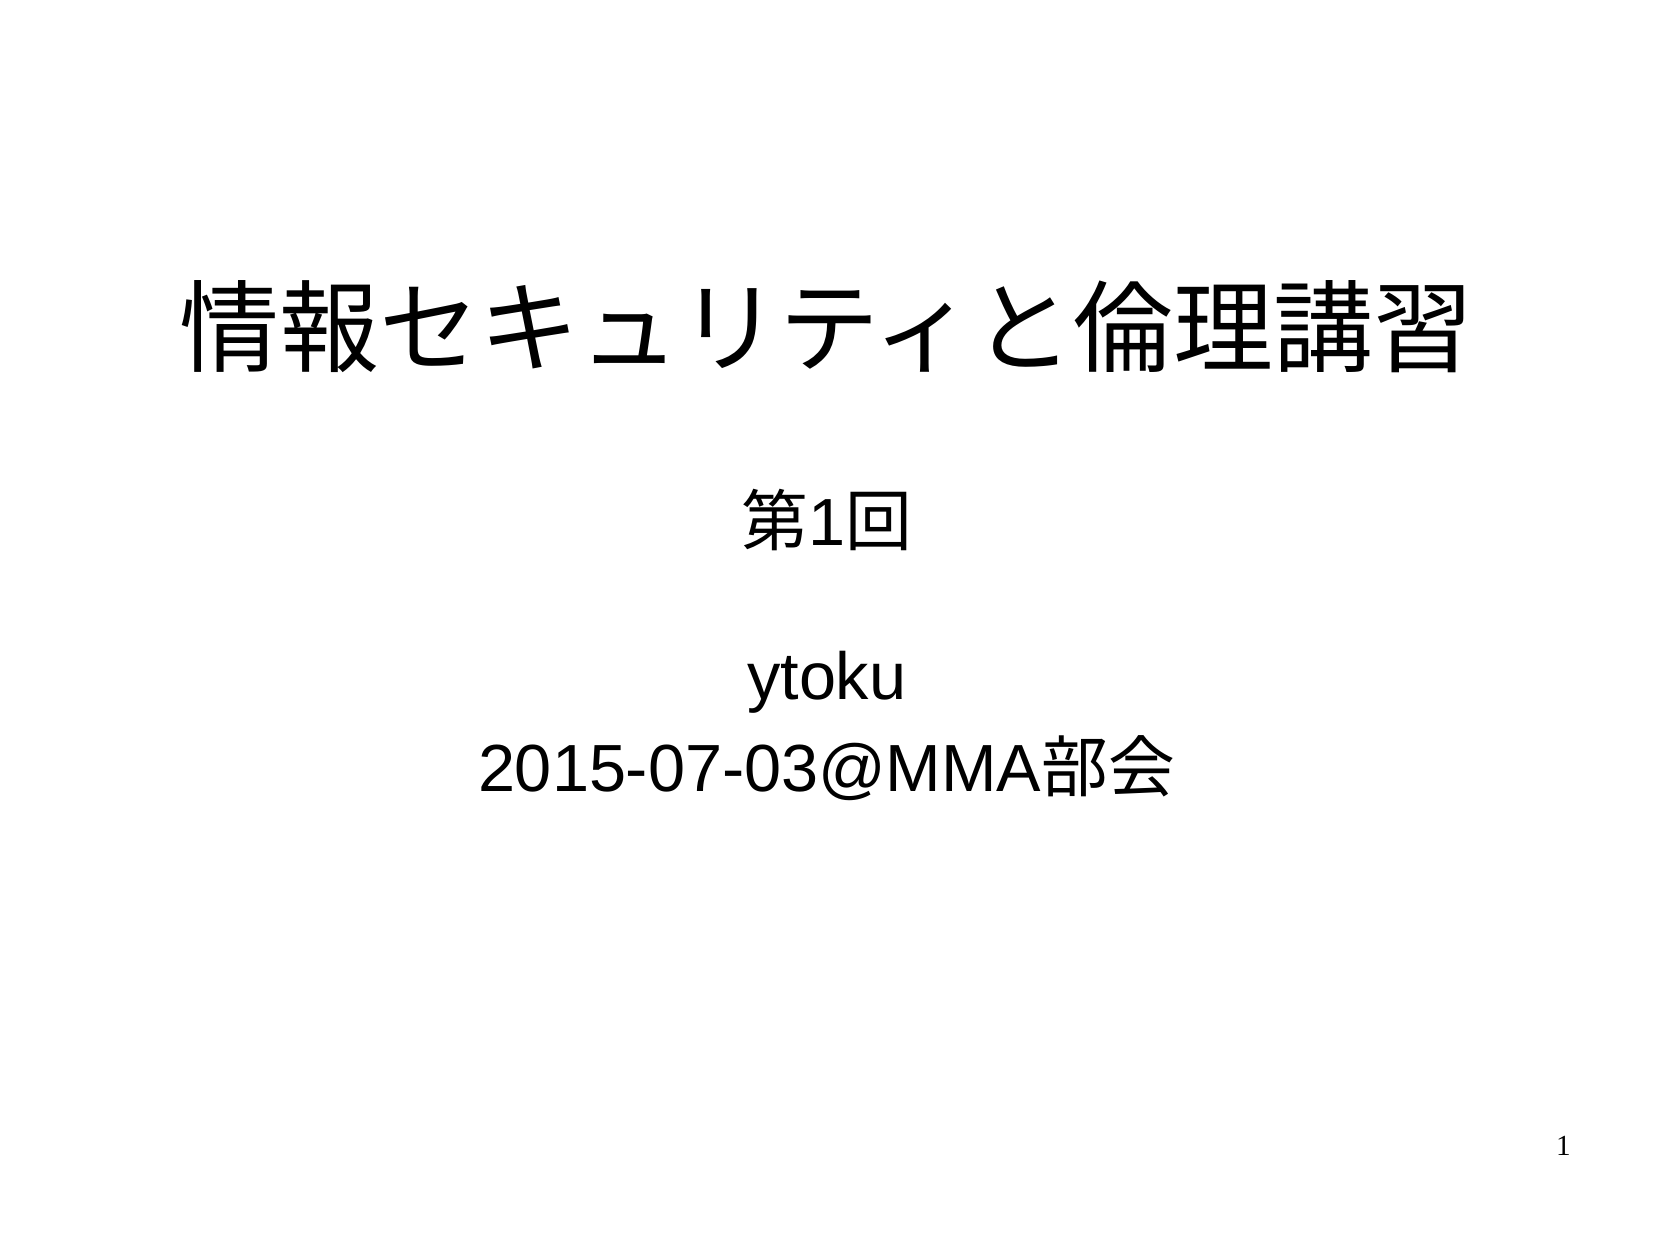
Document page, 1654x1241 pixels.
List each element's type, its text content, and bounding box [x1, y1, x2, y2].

subtitle 情報セキュリティと倫理講習 第1回 ytoku 2015-07-03@MMA部会 [82, 49, 1571, 1010]
